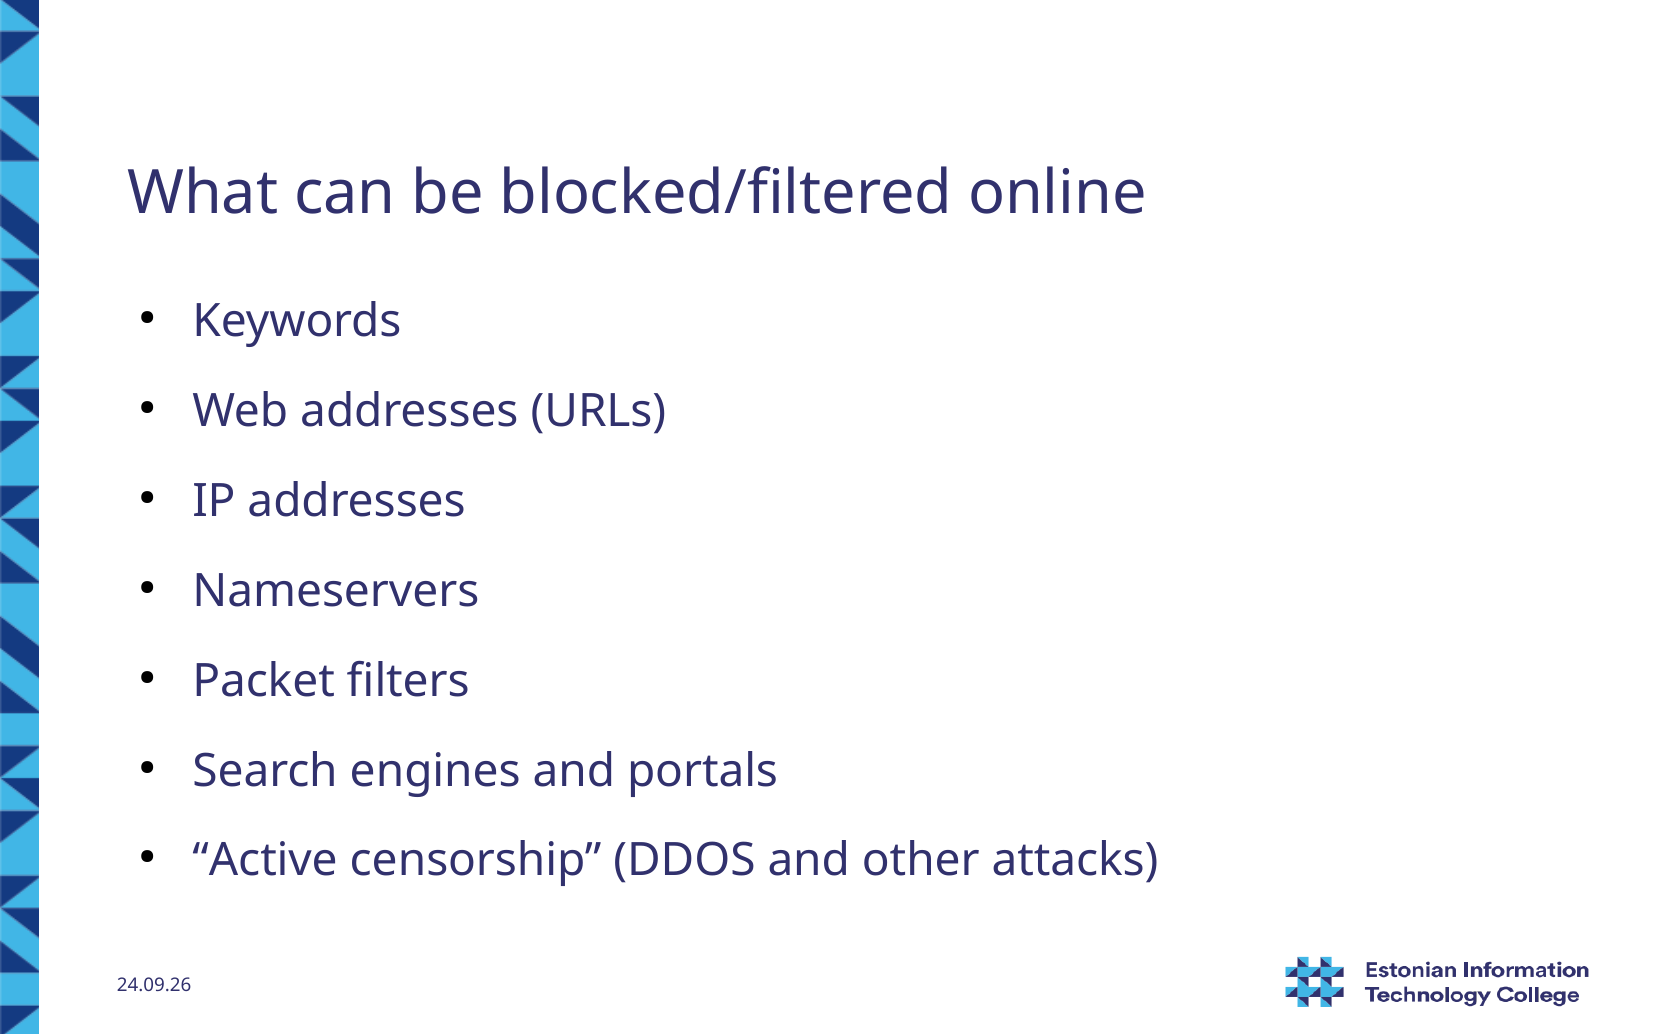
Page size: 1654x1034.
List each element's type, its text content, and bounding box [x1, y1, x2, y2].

list Keywords Web addresses (URLs) IP addresses Nameservers Packet filters Search engines and portals “Active censorship” (DDOS and other attacks) [121, 287, 1533, 957]
title What can be blocked/filtered online [127, 100, 1539, 279]
